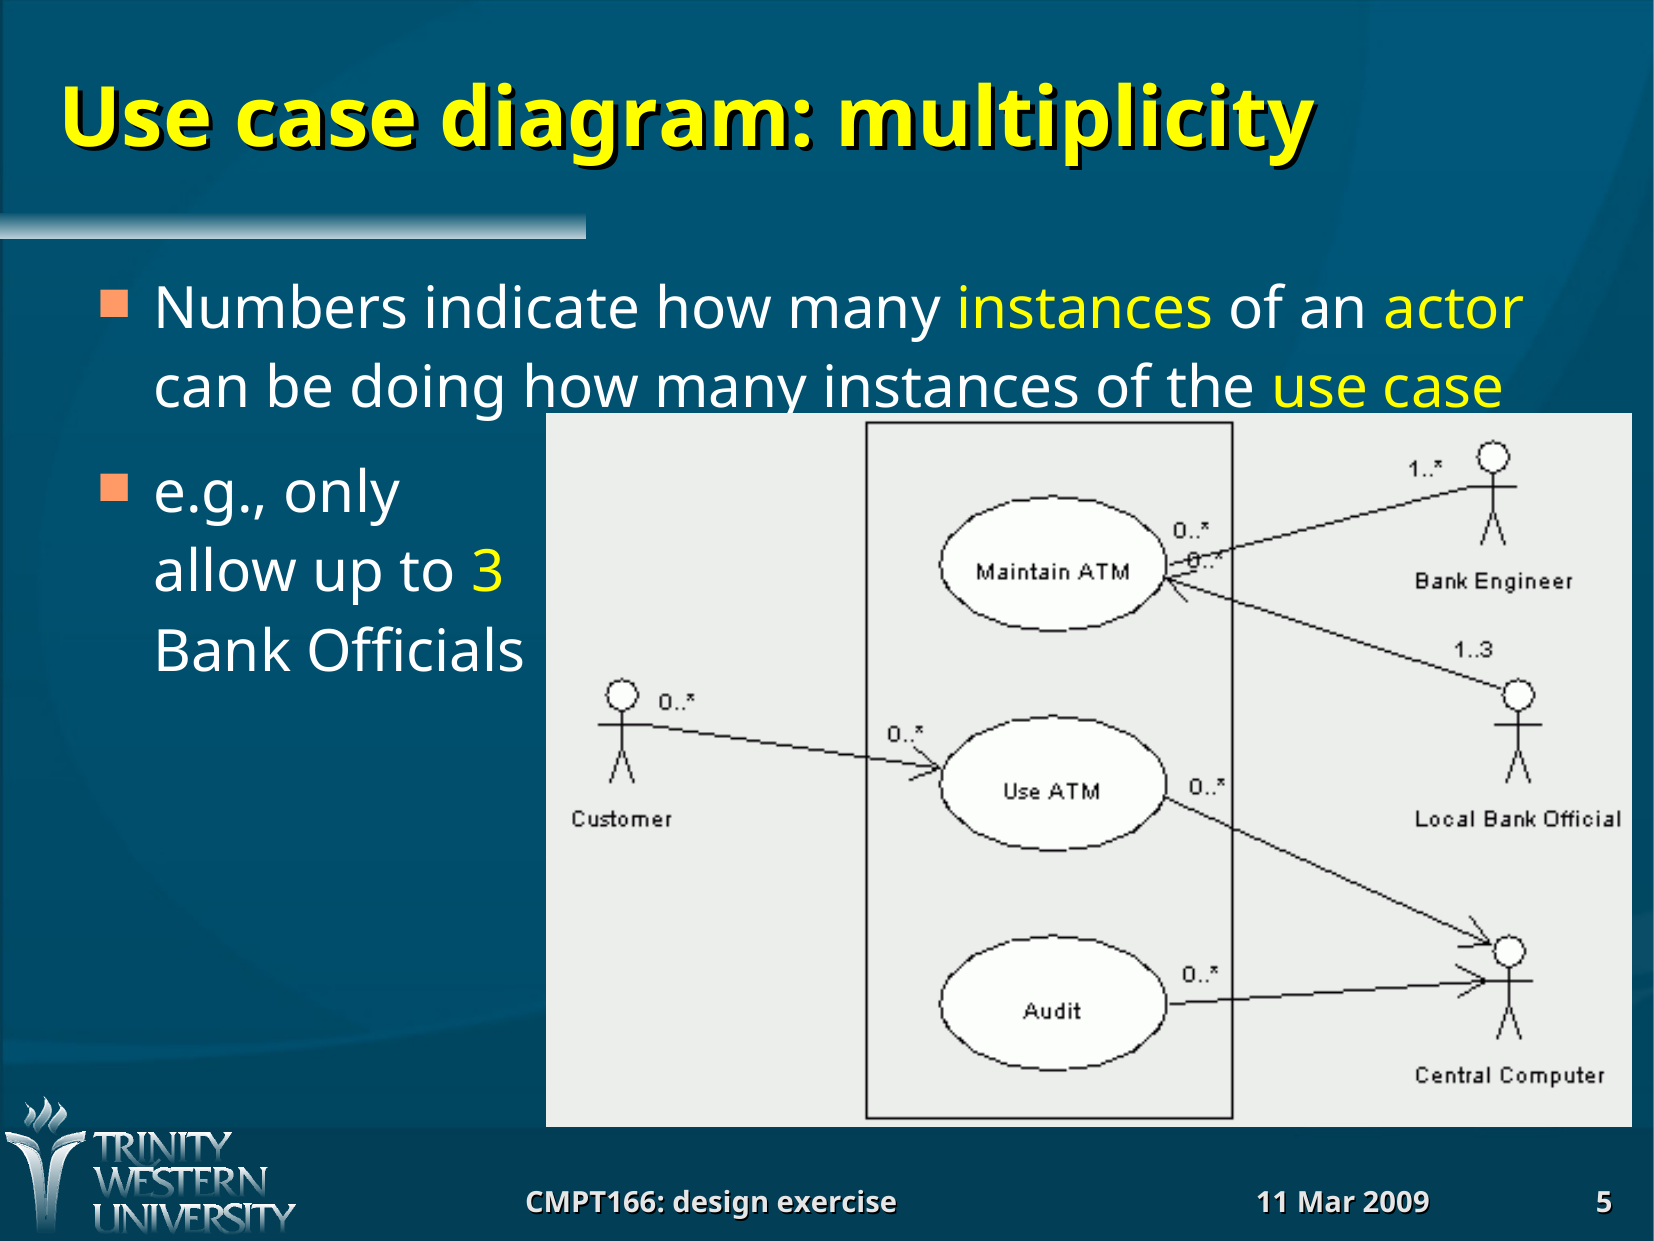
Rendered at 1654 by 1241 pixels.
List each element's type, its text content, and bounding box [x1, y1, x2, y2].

picture [38, 1227, 54, 1232]
picture [547, 413, 1654, 1126]
list Numbers indicate how many instances of an actor can be doing how many instances of the use case e.g., only allow up to 3 Bank Officials [82, 266, 1571, 699]
title Use case diagram: multiplicity [59, 27, 1548, 201]
